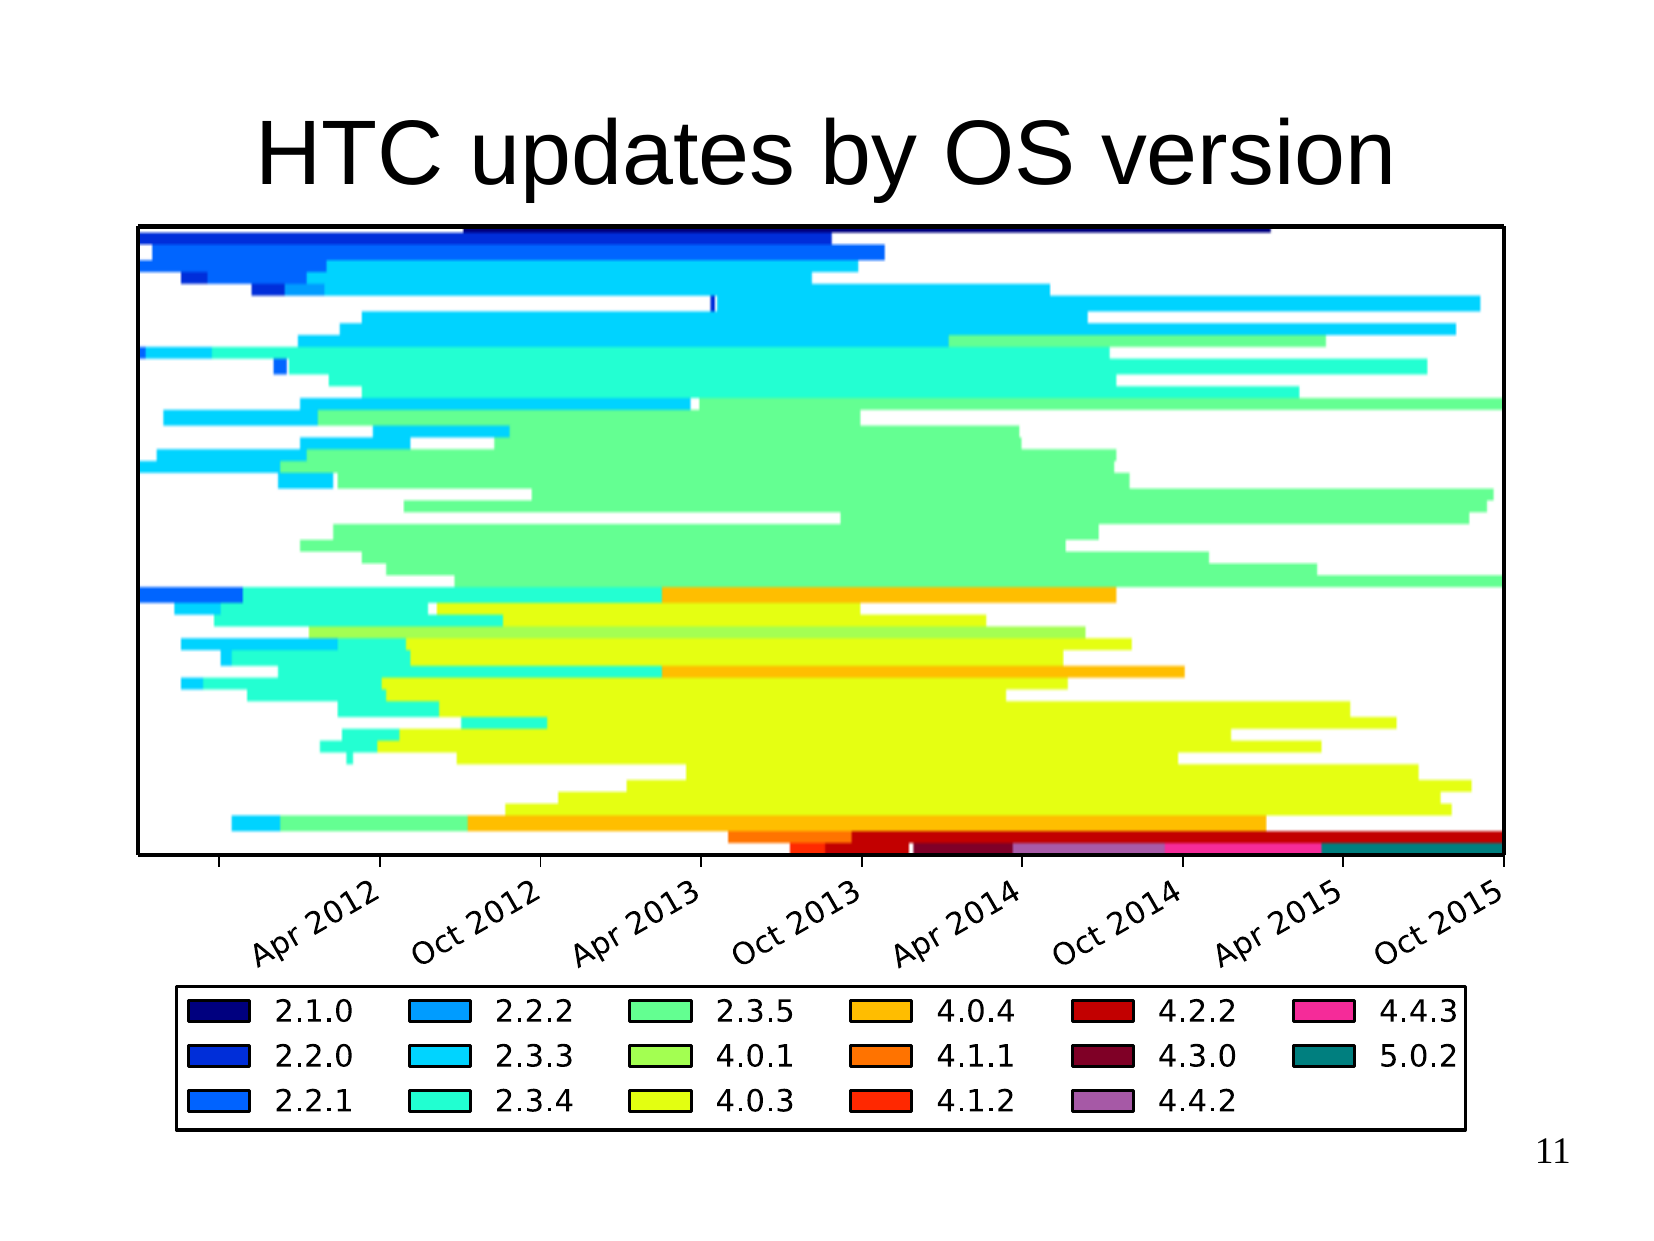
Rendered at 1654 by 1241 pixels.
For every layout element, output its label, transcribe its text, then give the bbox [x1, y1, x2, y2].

picture [135, 224, 1506, 1132]
title HTC updates by OS version [82, 49, 1571, 257]
